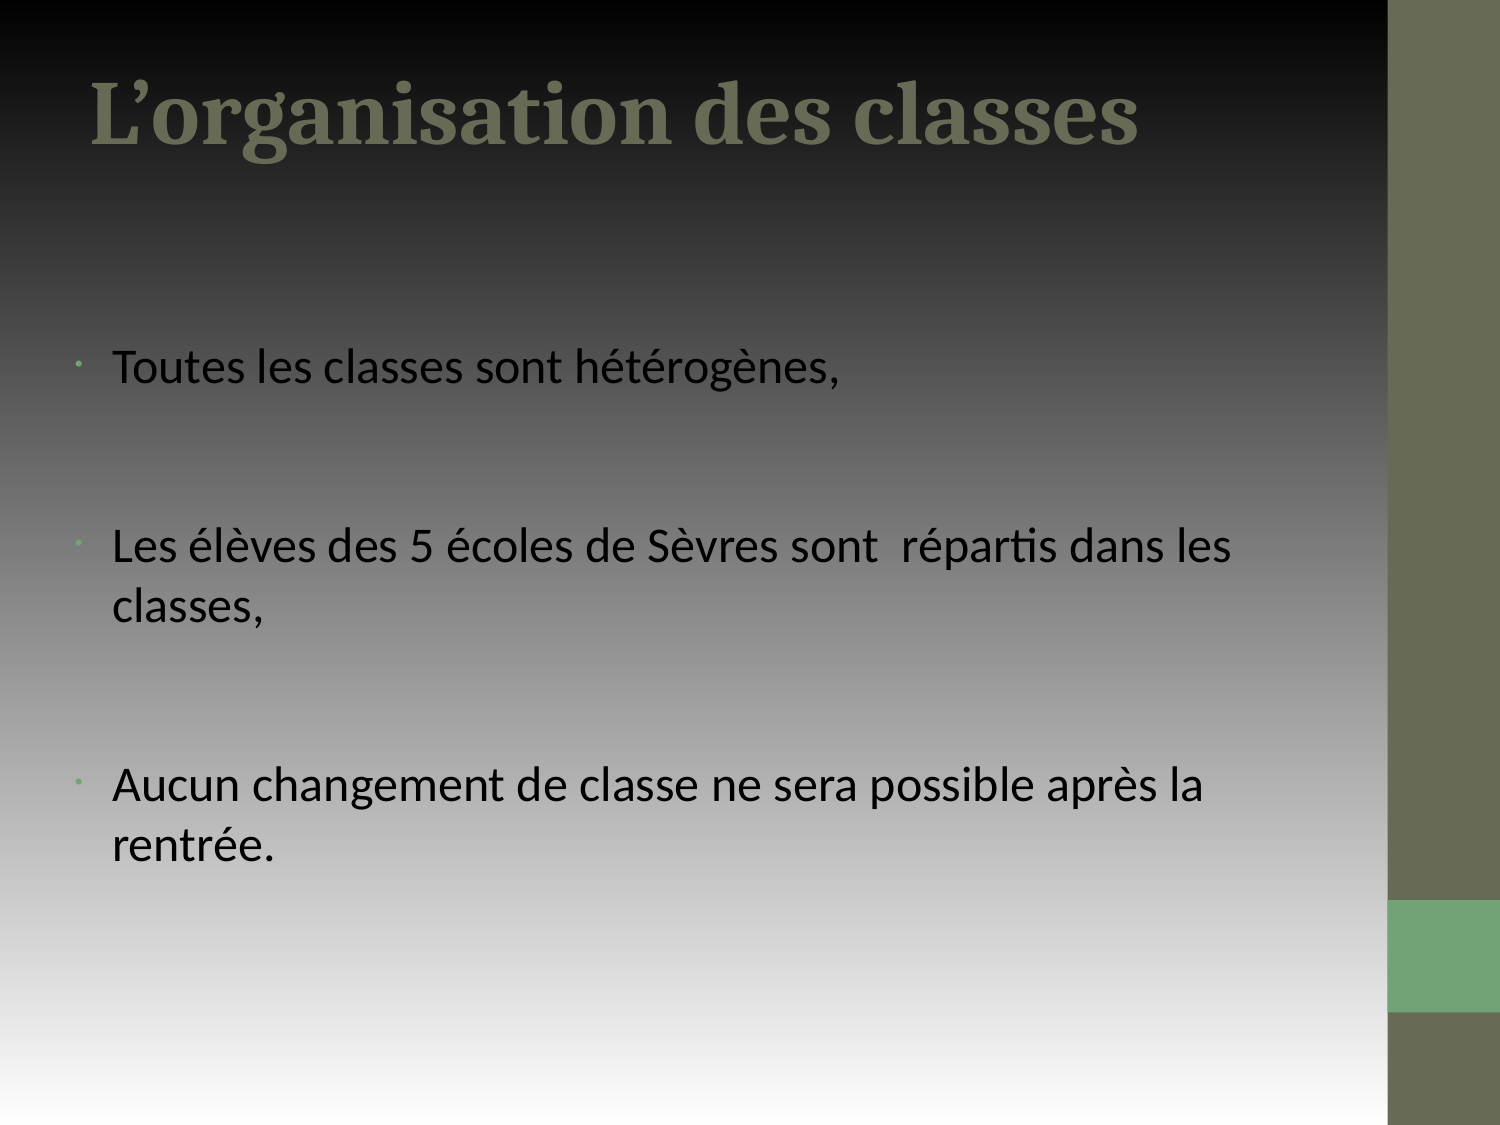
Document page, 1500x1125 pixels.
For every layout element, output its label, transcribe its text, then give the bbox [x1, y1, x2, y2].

list Toutes les classes sont hétérogènes, Les élèves des 5 écoles de Sèvres sont répartis dans les classes, Aucun changement de classe ne sera possible après la rentrée. [41, 326, 1377, 941]
title L’organisation des classes [75, 45, 1325, 233]
